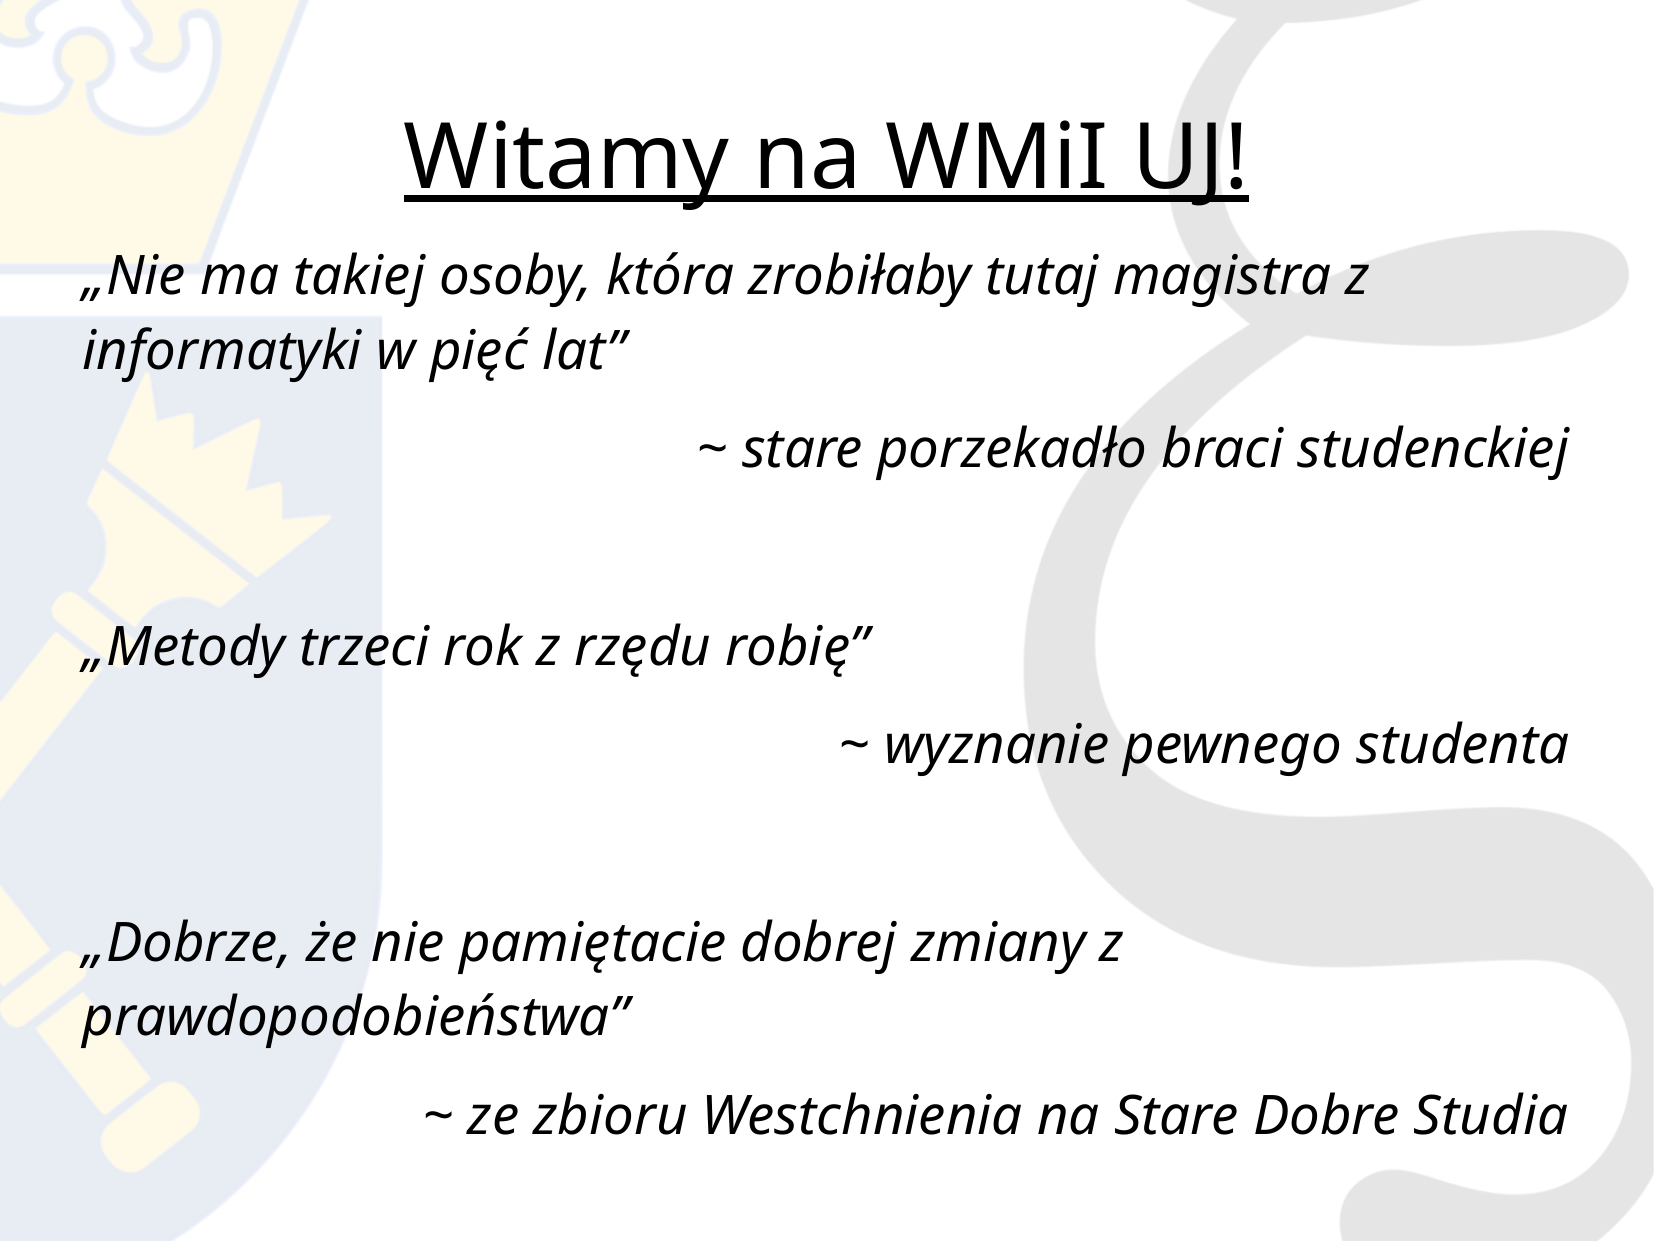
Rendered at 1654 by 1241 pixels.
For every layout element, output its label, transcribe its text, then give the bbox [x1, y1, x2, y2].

title Witamy na WMiI UJ! [82, 49, 1571, 236]
list „Nie ma takiej osoby, która zrobiłaby tutaj magistra z informatyki w pięć lat” ~ stare porzekadło braci studenckiej „Metody trzeci rok z rzędu robię” ~ wyznanie pewnego studenta „Dobrze, że nie pamiętacie dobrej zmiany z prawdopodobieństwa” ~ ze zbioru Westchnienia na Stare Dobre Studia [82, 236, 1571, 1158]
picture [0, 0, 1654, 1241]
